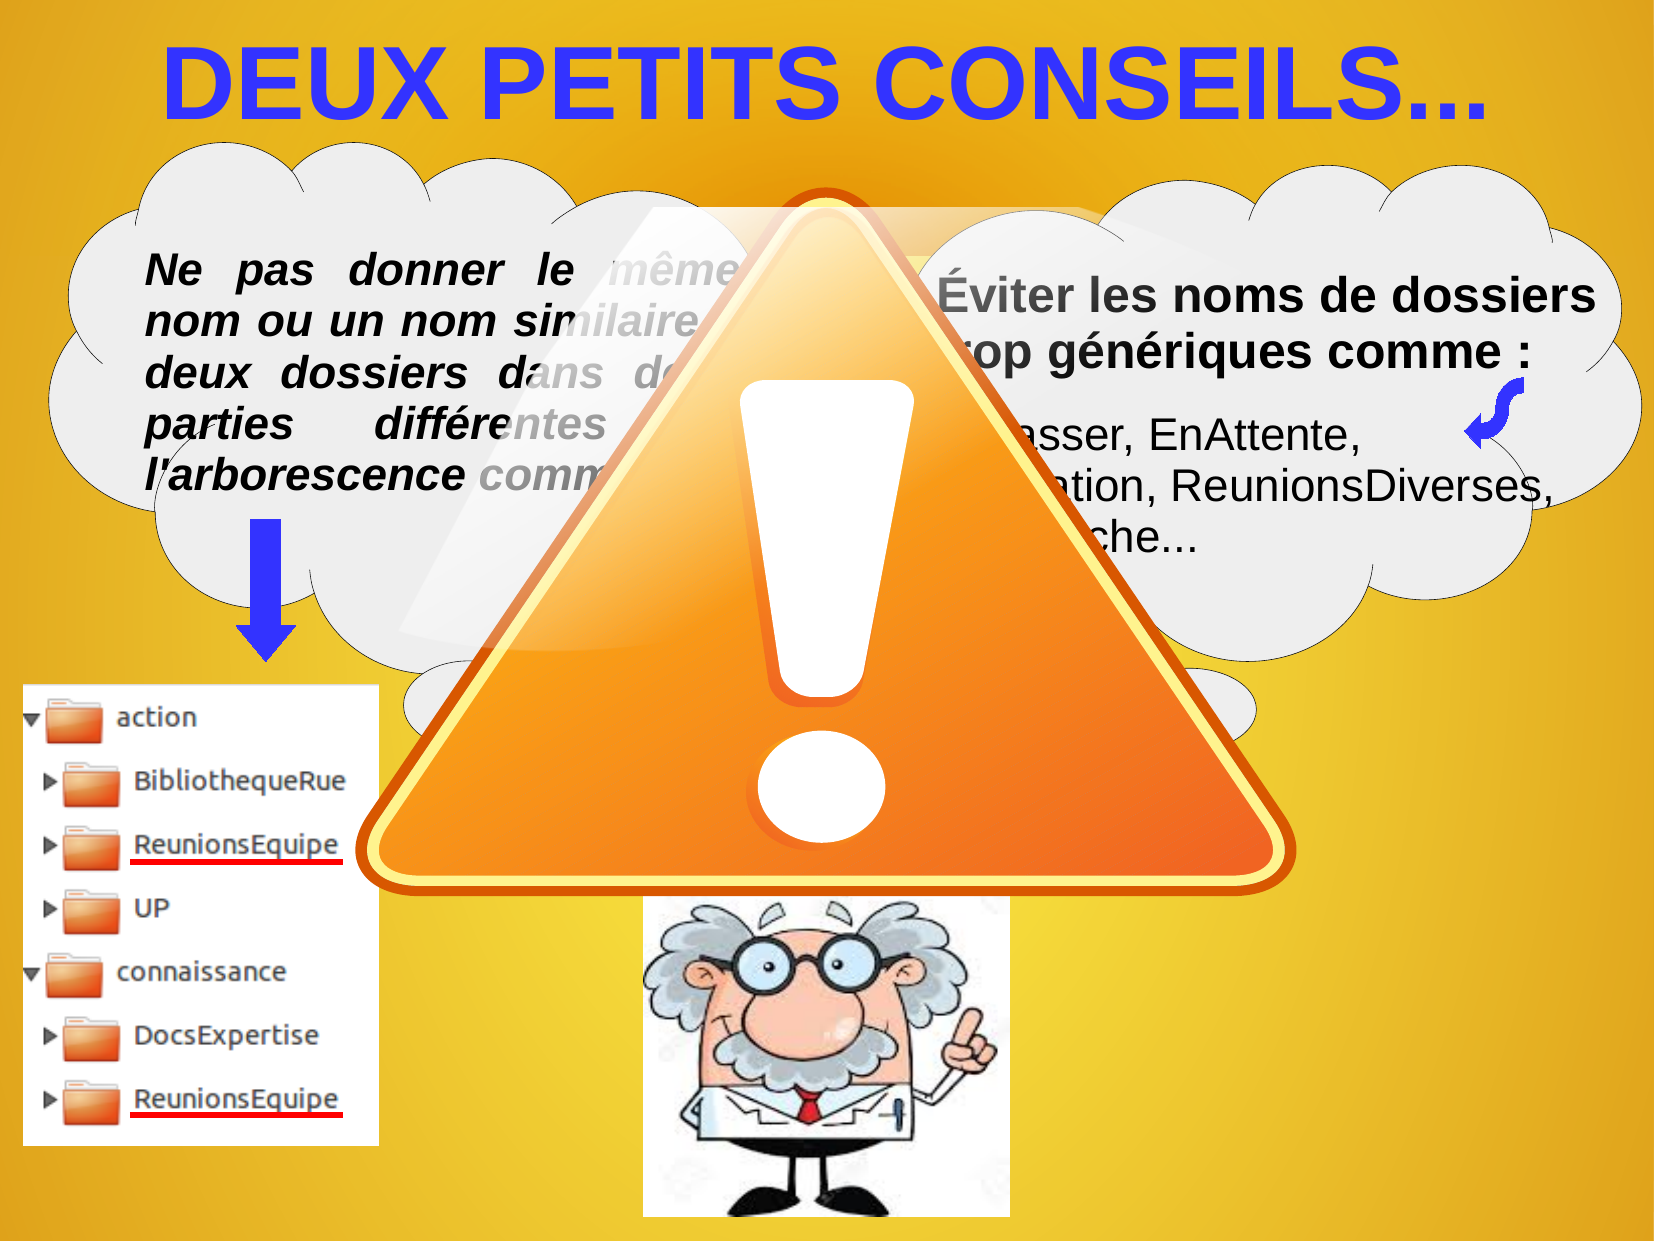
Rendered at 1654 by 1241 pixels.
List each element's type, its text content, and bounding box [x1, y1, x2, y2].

text_box [1454, 165, 1603, 259]
text_box [1595, 347, 1642, 487]
text_box DEUX PETITS CONSEILS... [139, 18, 1515, 212]
text_box Ne pas donner le même nom ou un nom similaire à deux dossiers dans deux parties différentes de l'arborescence comme : [129, 236, 200, 508]
text_box [1464, 377, 1524, 449]
text_box [48, 207, 200, 506]
picture [23, 23, 1454, 1217]
text_box AClasser, EnAttente, Formation, ReunionsDiverses, Recherche... [1454, 401, 1595, 598]
text_box [136, 508, 200, 592]
text_box Éviter les noms de dossiers trop génériques comme : [1454, 259, 1619, 449]
